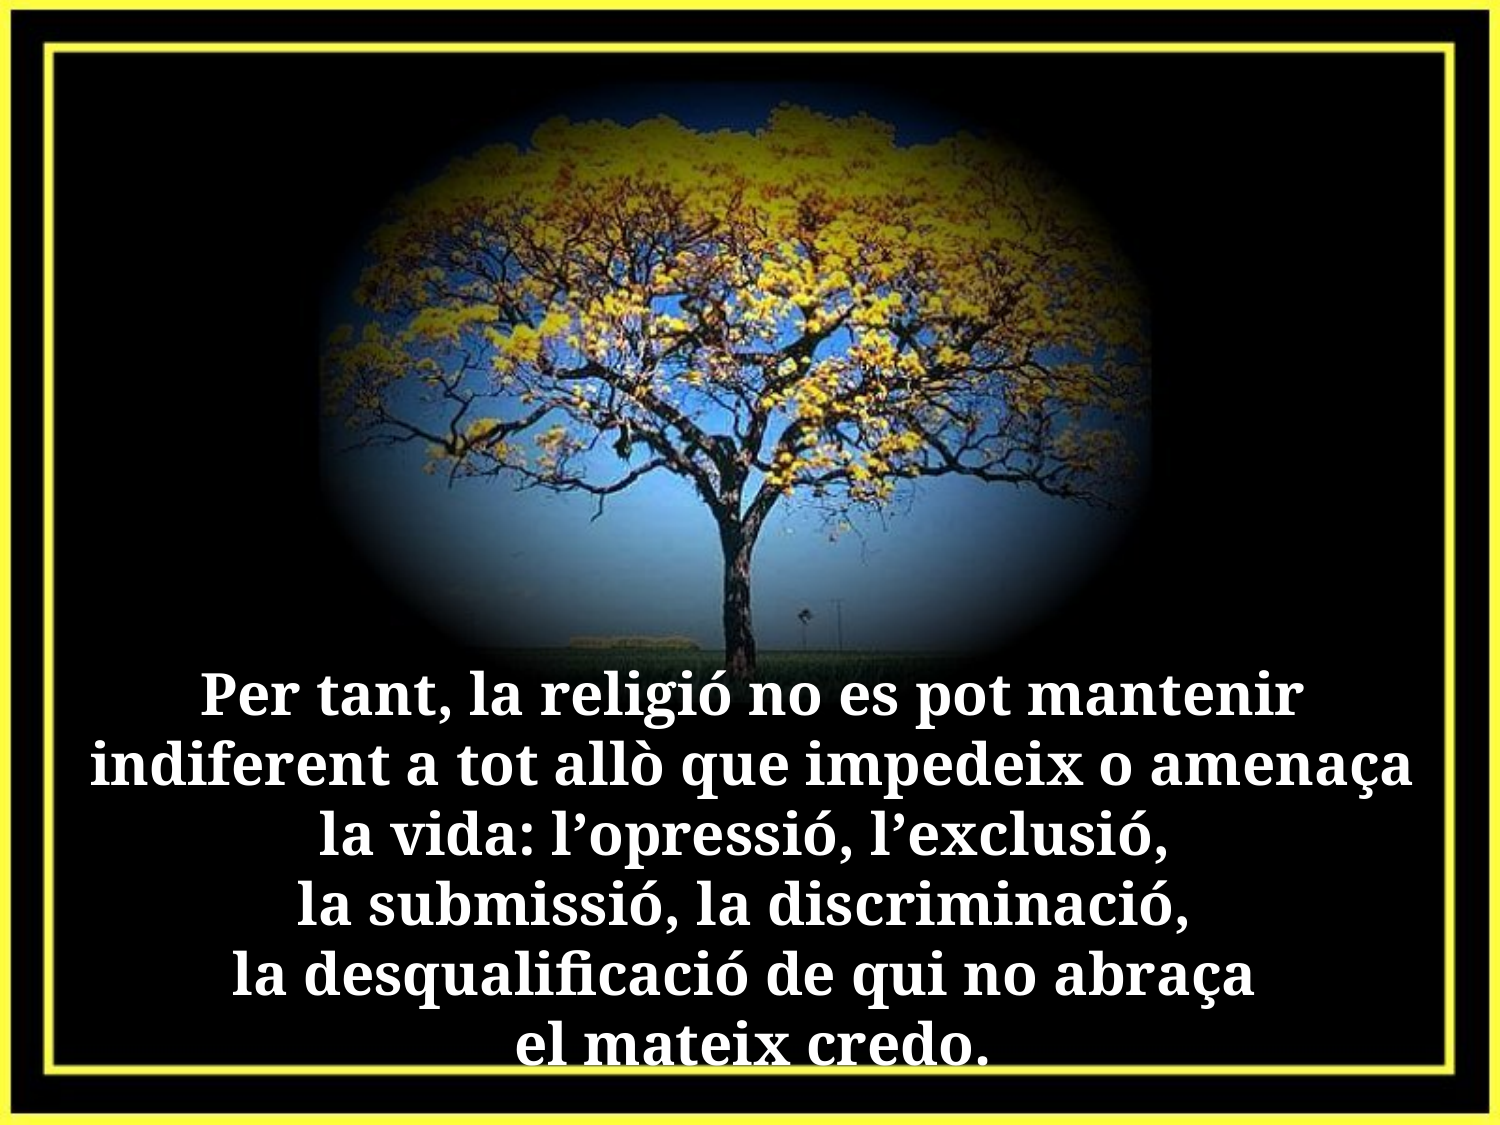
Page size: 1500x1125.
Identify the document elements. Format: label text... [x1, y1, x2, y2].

picture [0, 0, 1500, 1125]
text_box Per tant, la religió no es pot mantenir indiferent a tot allò que impedeix o amenaça la vida: l’opressió, l’exclusió, la submissió, la discriminació, la desqualificació de qui no abraça el mateix credo. [58, 649, 1447, 1085]
